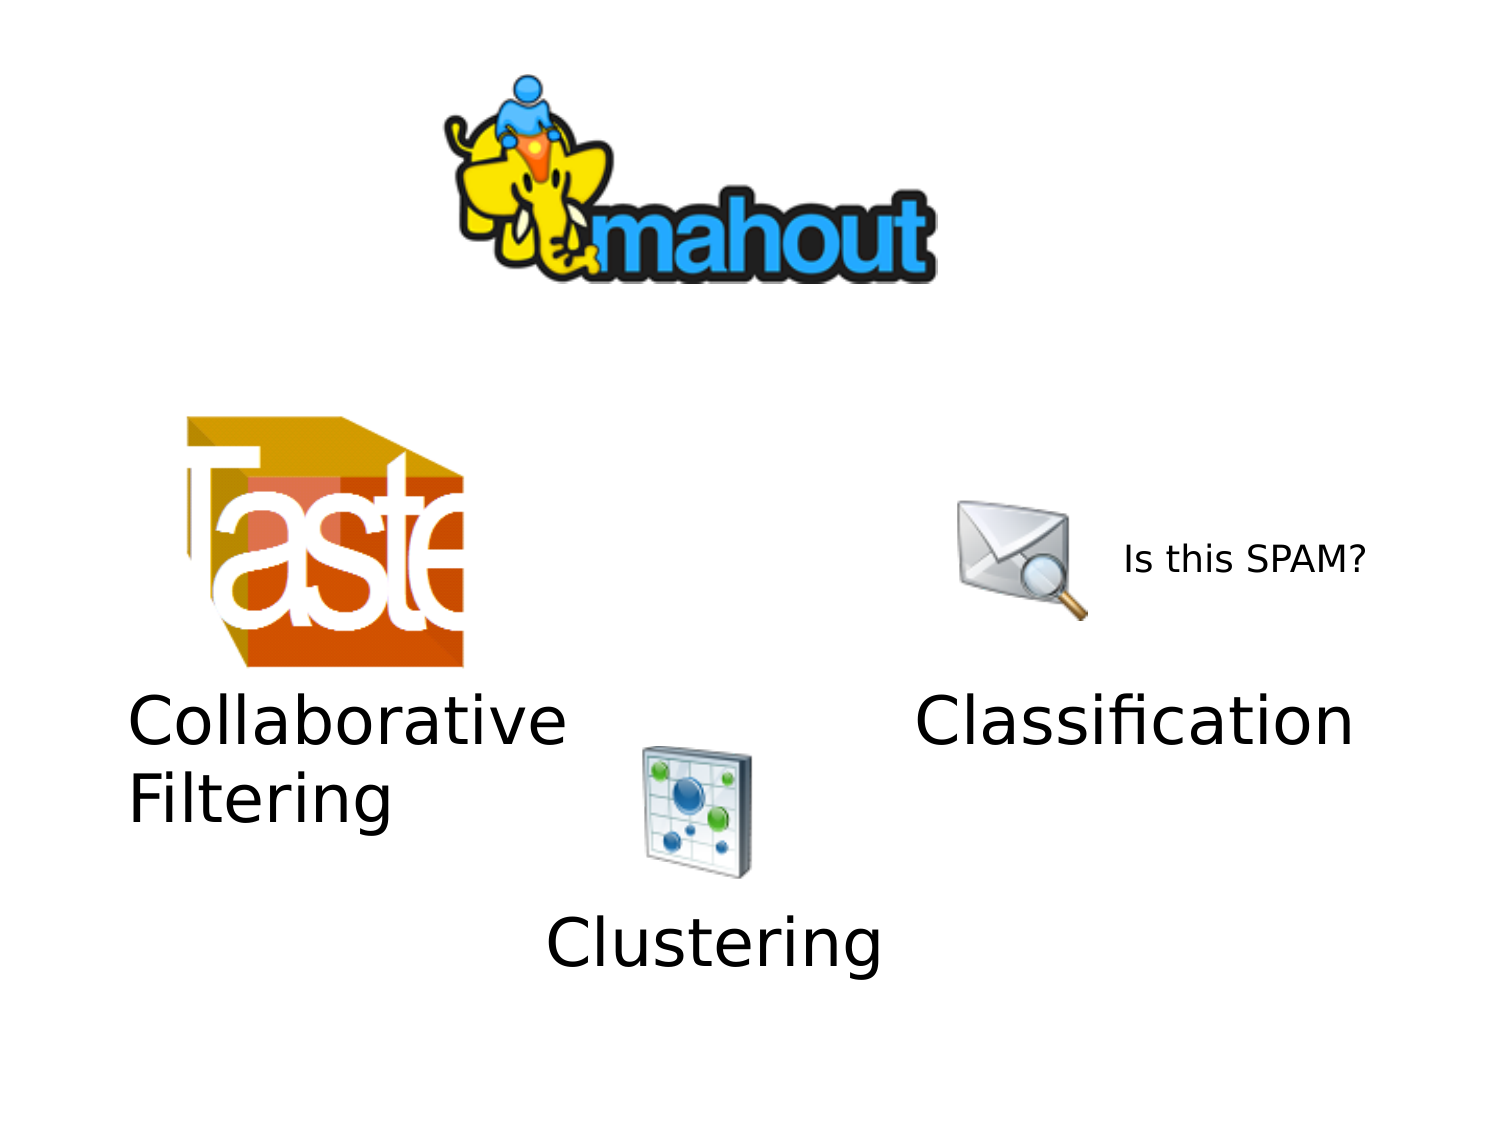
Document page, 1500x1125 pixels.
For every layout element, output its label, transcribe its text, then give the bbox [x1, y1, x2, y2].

text_box Classification [900, 675, 1372, 768]
picture [954, 487, 1088, 621]
picture [439, 74, 938, 284]
text_box Collaborative Filtering [112, 674, 585, 846]
picture [181, 412, 472, 675]
text_box Is this SPAM? [1108, 530, 1383, 589]
text_box Clustering [530, 896, 901, 1013]
picture [637, 746, 771, 881]
